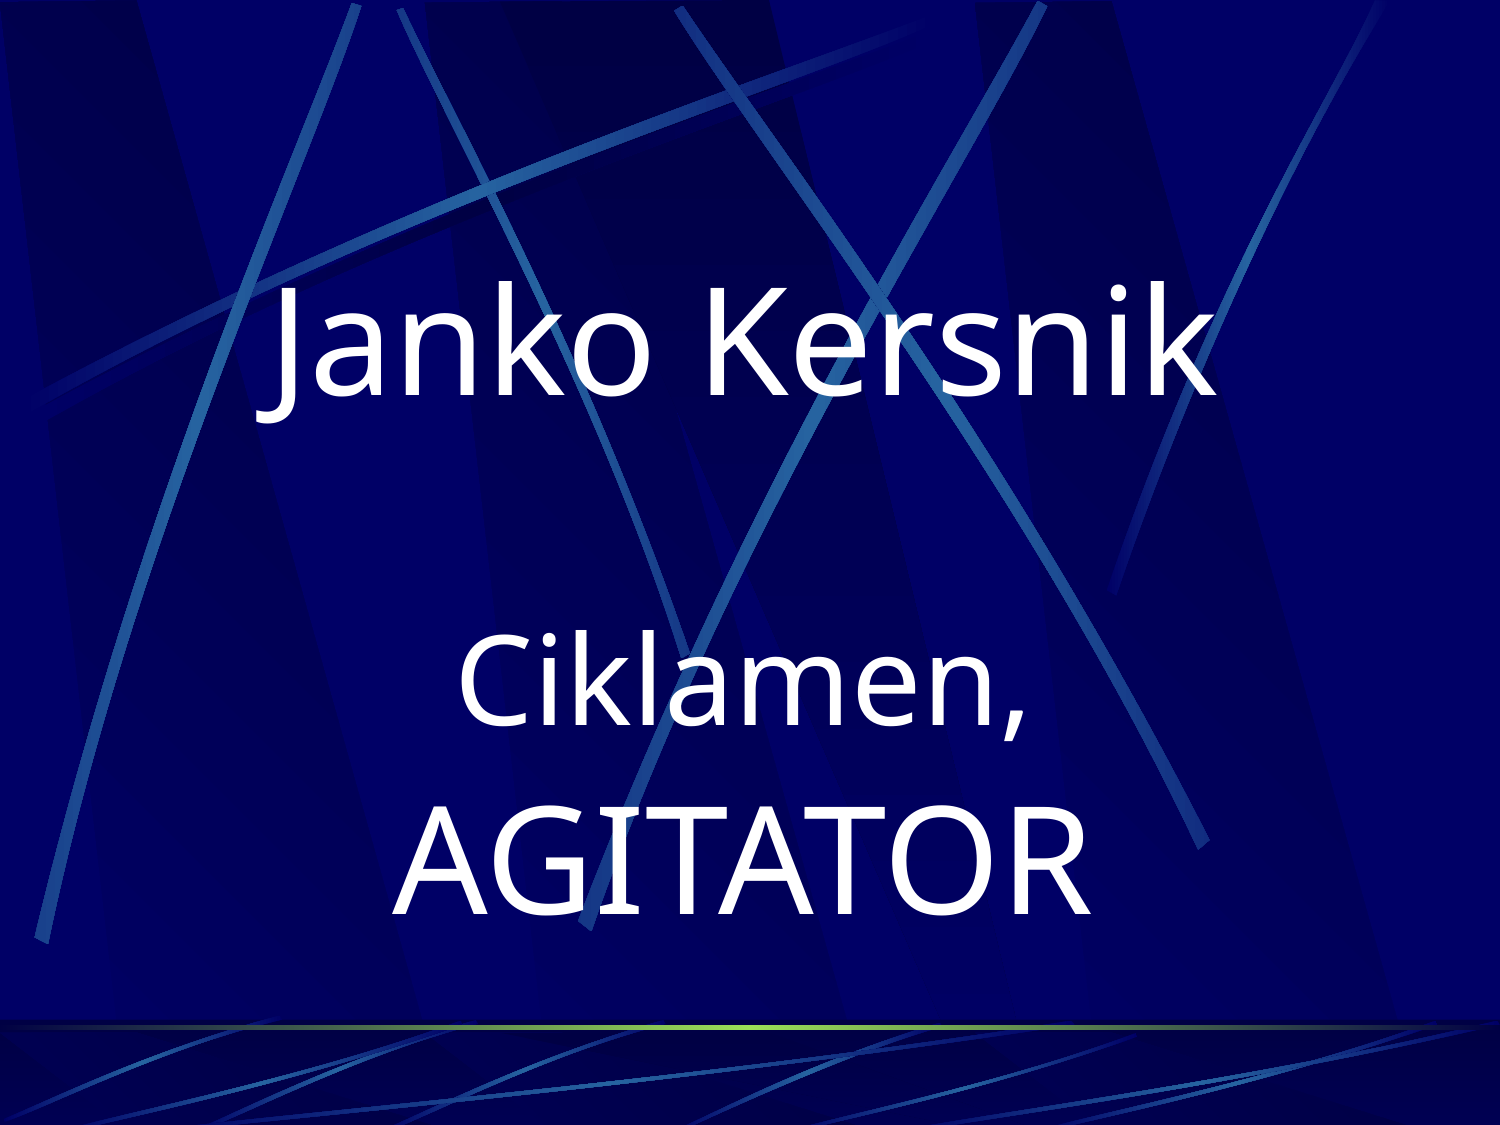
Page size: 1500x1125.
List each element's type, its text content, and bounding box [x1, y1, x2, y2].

text_box Janko Kersnik Ciklamen, AGITATOR [224, 237, 1263, 953]
